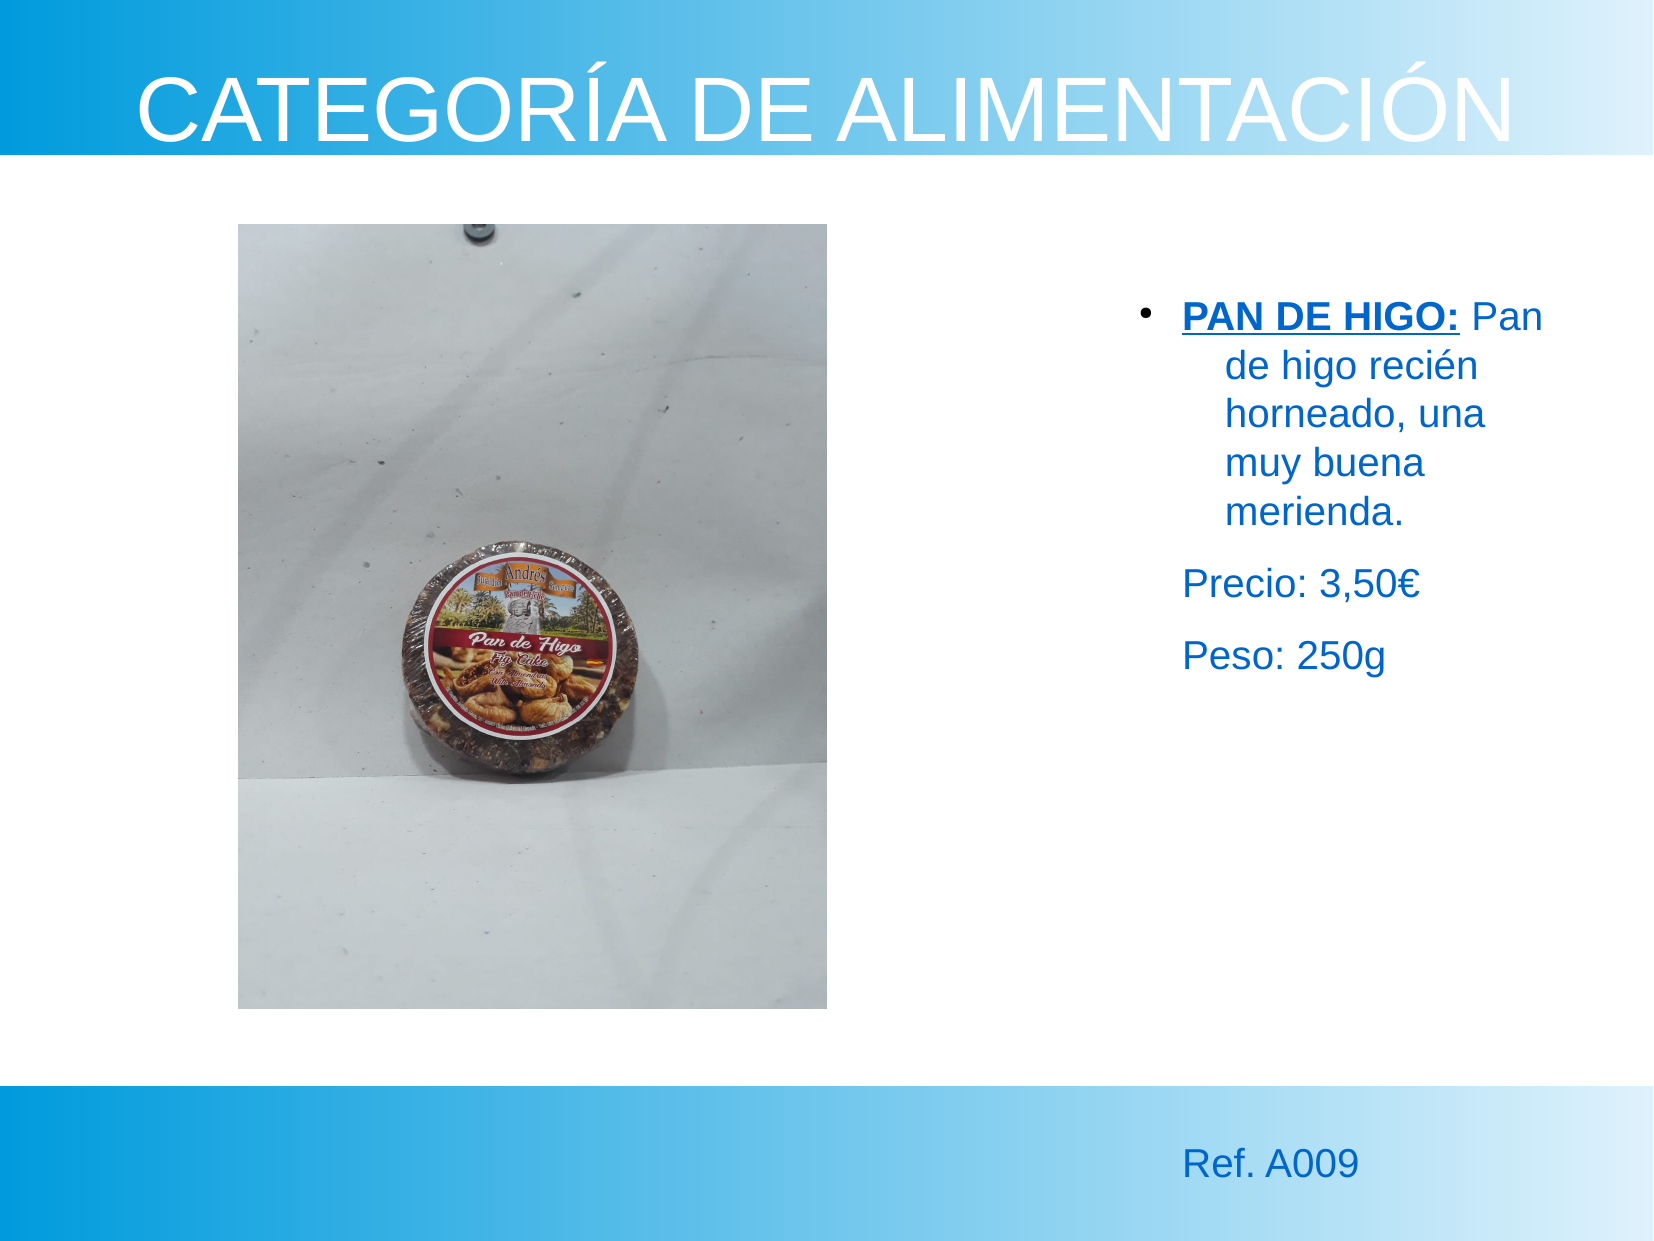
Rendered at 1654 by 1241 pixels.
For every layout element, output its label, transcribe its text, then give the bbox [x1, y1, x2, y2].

title CATEGORÍA DE ALIMENTACIÓN [82, 49, 1571, 155]
picture [238, 224, 827, 1009]
list PAN DE HIGO: Pan de higo recién horneado, una muy buena merienda. Precio: 3,50€ Peso: 250g Ref. A009 [1110, 290, 1571, 1193]
